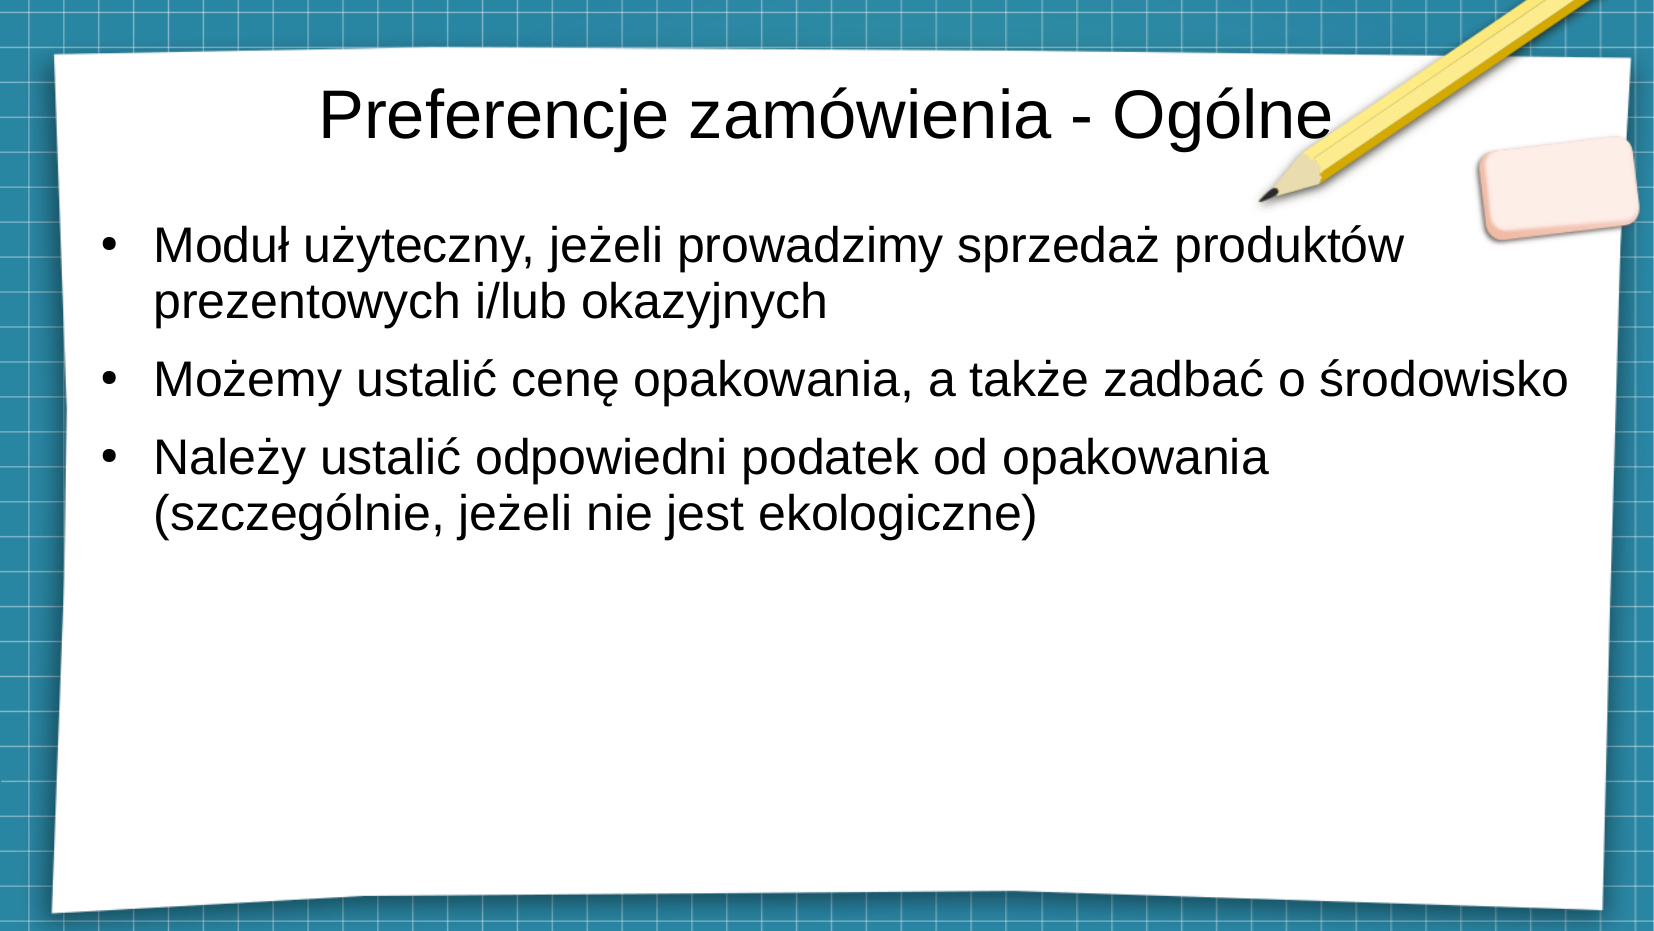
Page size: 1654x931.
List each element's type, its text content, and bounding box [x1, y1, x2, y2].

list Moduł użyteczny, jeżeli prowadzimy sprzedaż produktów prezentowych i/lub okazyjnych Możemy ustalić cenę opakowania, a także zadbać o środowisko Należy ustalić odpowiedni podatek od opakowania (szczególnie, jeżeli nie jest ekologiczne) [82, 217, 1571, 758]
title Preferencje zamówienia - Ogólne [82, 37, 1571, 193]
picture [0, 0, 1654, 931]
